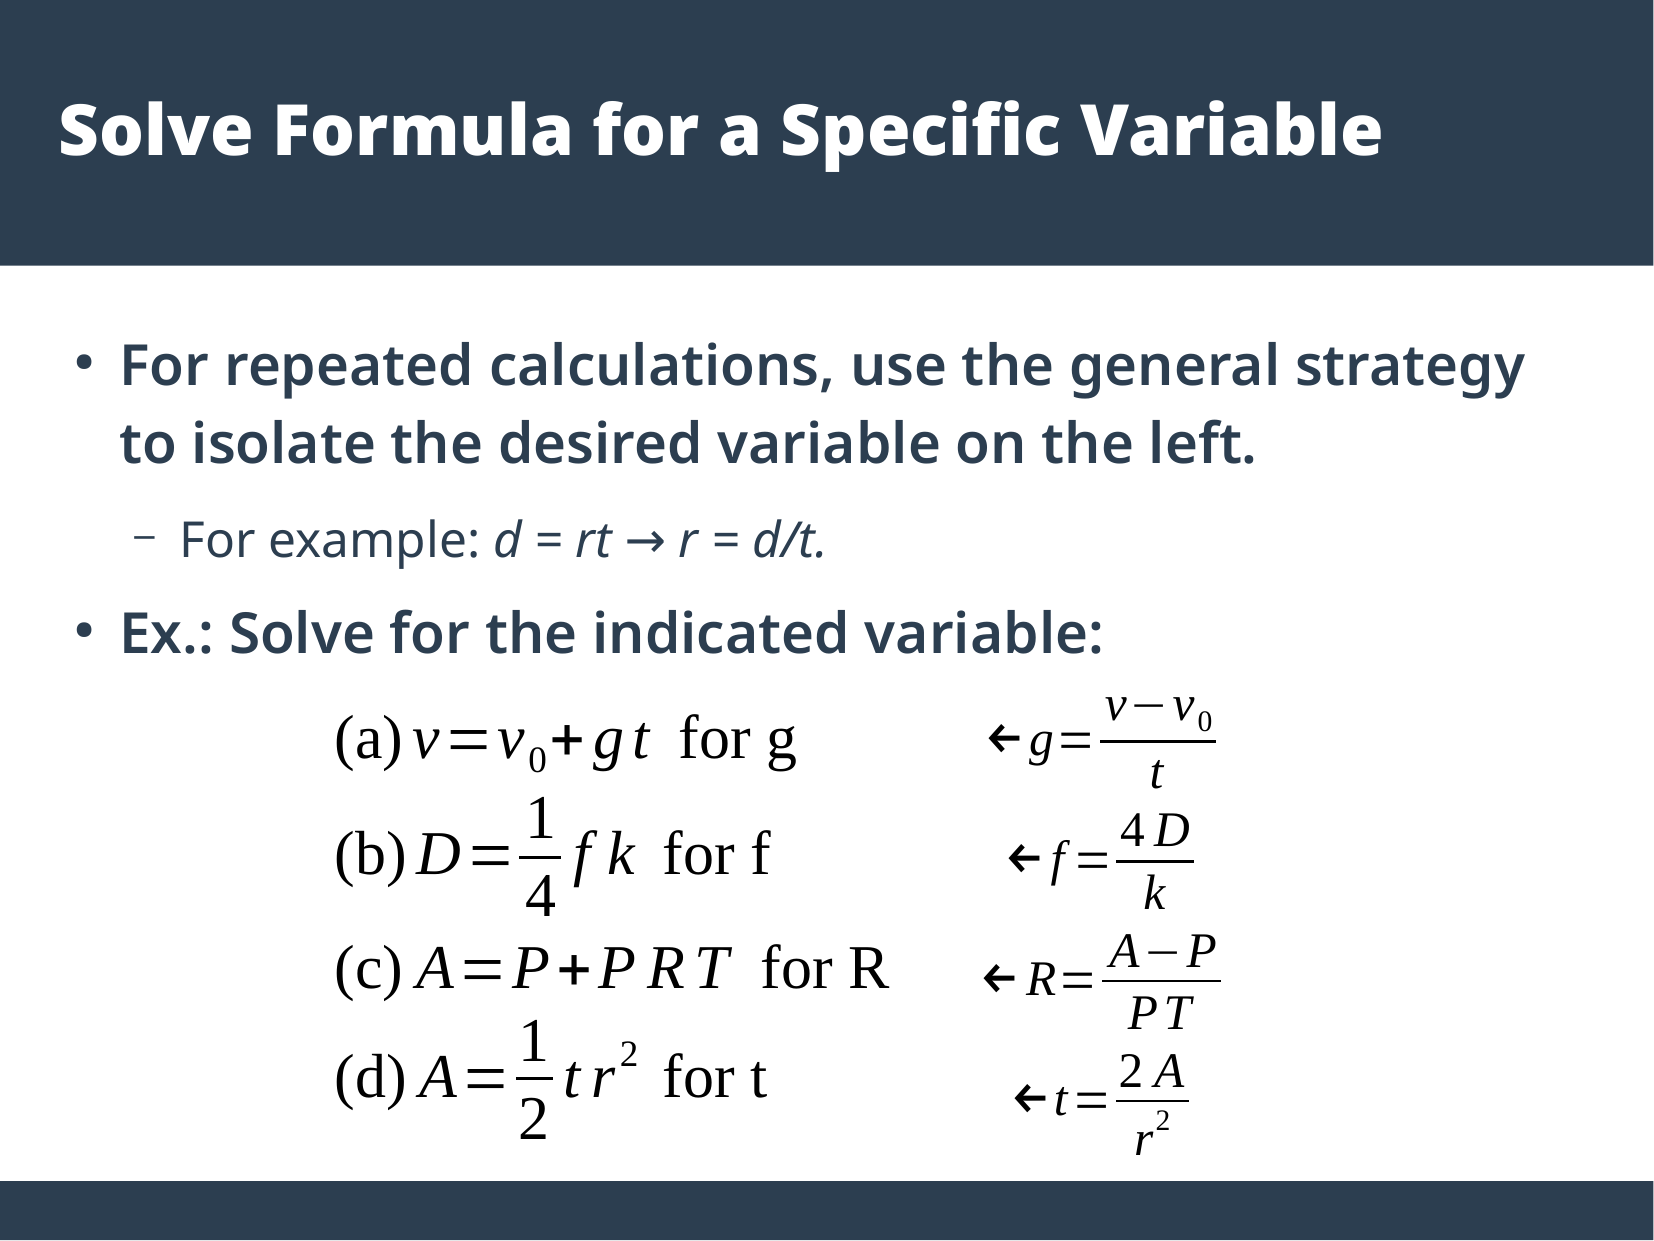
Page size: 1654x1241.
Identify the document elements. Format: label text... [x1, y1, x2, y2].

list For repeated calculations, use the general strategy to isolate the desired variable on the left. For example: d = rt → r = d/t. Ex.: Solve for the indicated variable: [59, 324, 1595, 676]
title Solve Formula for a Specific Variable [59, 49, 1595, 207]
chart [973, 675, 1229, 1168]
chart [328, 702, 899, 1153]
